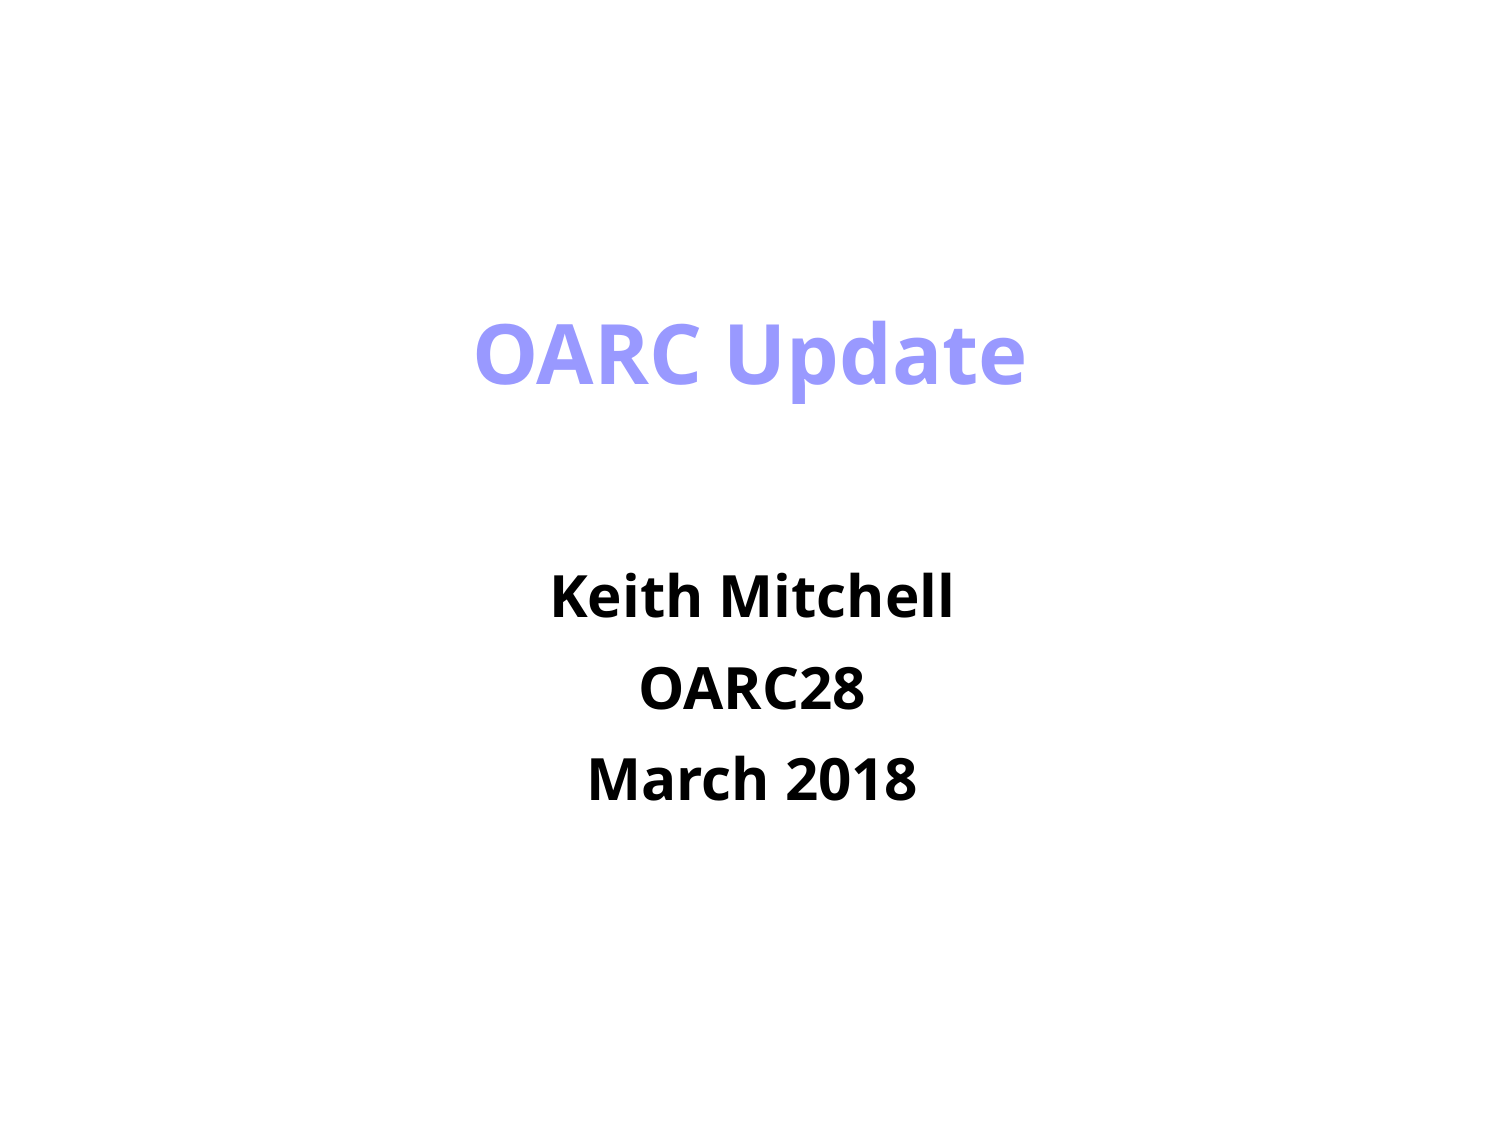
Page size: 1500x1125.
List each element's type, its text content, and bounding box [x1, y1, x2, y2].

subtitle Keith Mitchell OARC28 March 2018 [189, 487, 1240, 885]
title OARC Update [112, 256, 1388, 448]
